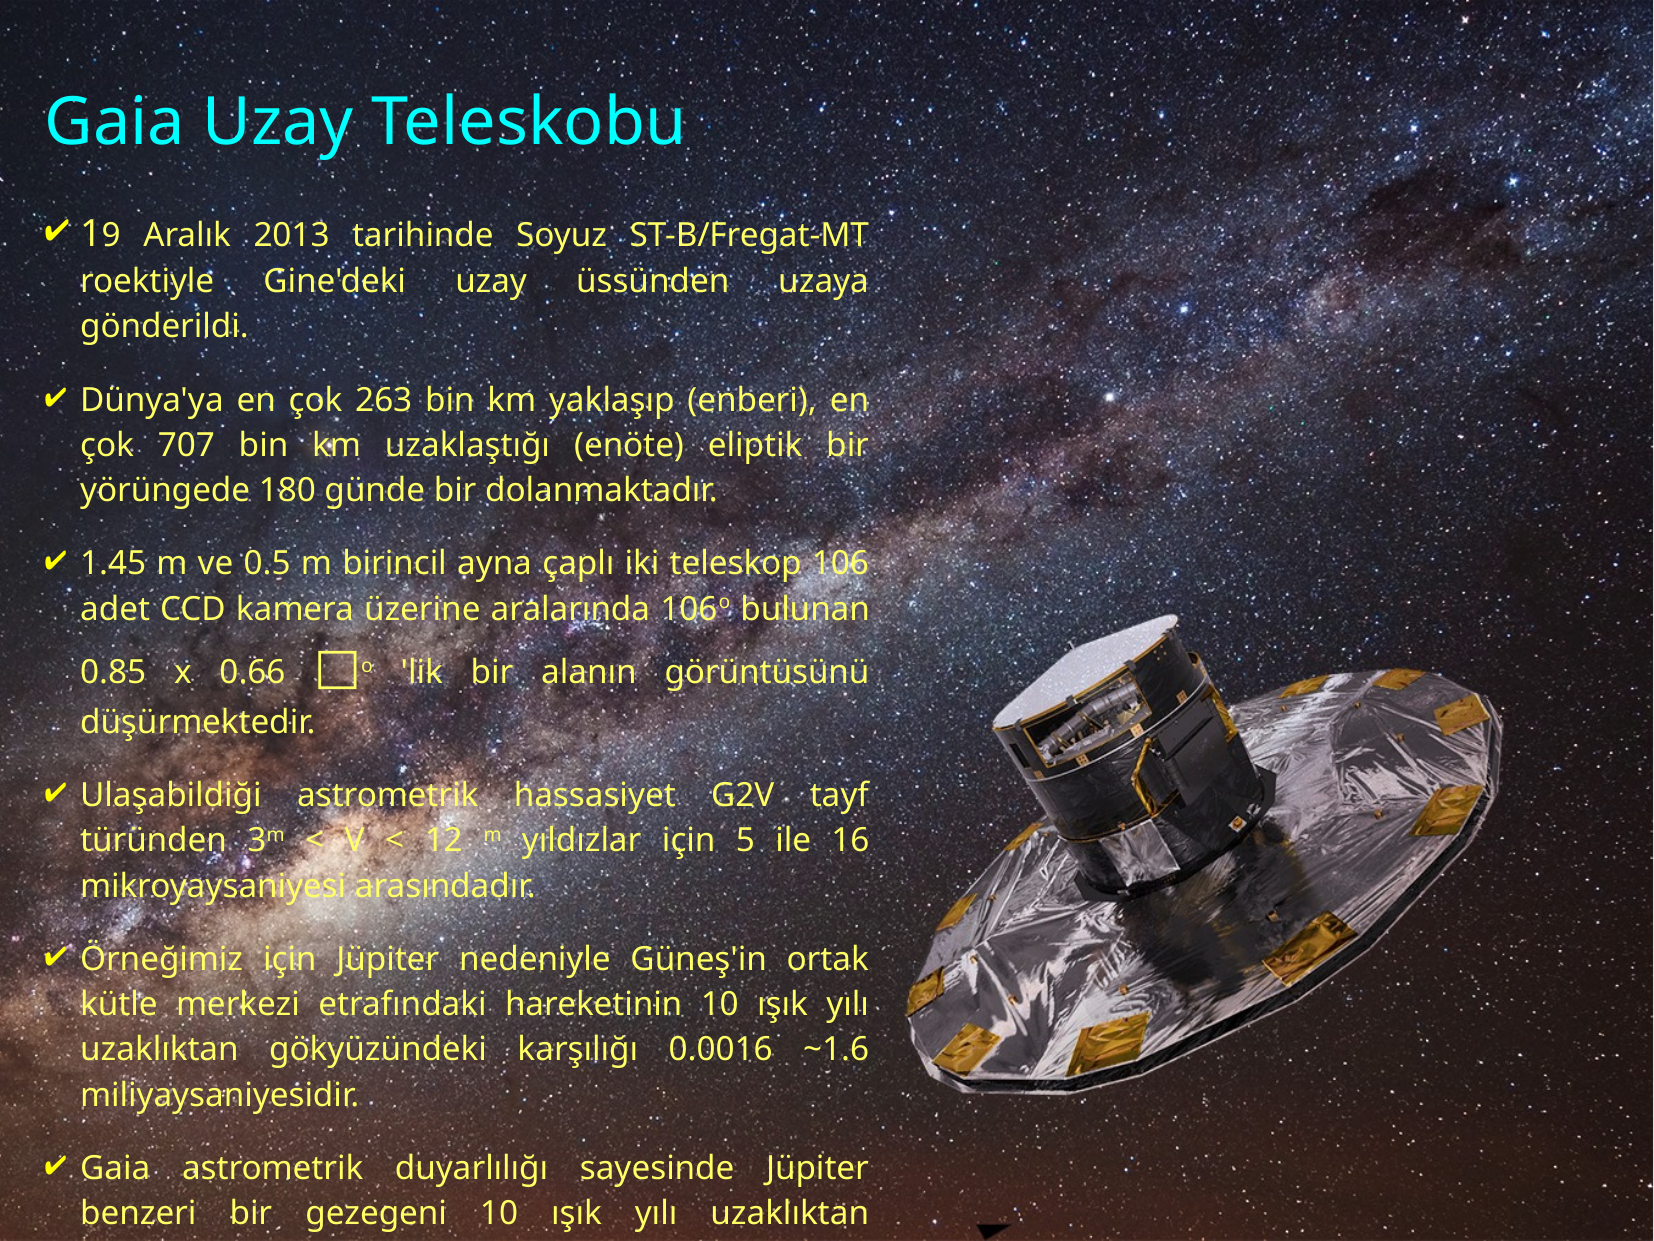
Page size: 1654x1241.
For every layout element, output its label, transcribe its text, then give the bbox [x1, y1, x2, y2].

picture [0, 0, 1654, 1241]
text_box Gaia Uzay Teleskobu 19 Aralık 2013 tarihinde Soyuz ST-B/Fregat-MT roektiyle Gine'deki uzay üssünden uzaya gönderildi. Dünya'ya en çok 263 bin km yaklaşıp (enberi), en çok 707 bin km uzaklaştığı (enöte) eliptik bir yörüngede 180 günde bir dolanmaktadır. 1.45 m ve 0.5 m birincil ayna çaplı iki teleskop 106 adet CCD kamera üzerine aralarında 106o bulunan 0.85 x 0.66 □o 'lik bir alanın görüntüsünü düşürmektedir. Ulaşabildiği astrometrik hassasiyet G2V tayf türünden 3m < V < 12 m yıldızlar için 5 ile 16 mikroyaysaniyesi arasındadır. Örneğimiz için Jüpiter nedeniyle Güneş'in ortak kütle merkezi etrafındaki hareketinin 10 ışık yılı uzaklıktan gökyüzündeki karşılığı 0.0016 ~1.6 miliyaysaniyesidir. Gaia astrometrik duyarlılığı sayesinde Jüpiter benzeri bir gezegeni 10 ışık yılı uzaklıktan keşfetmemizi kolaylıkla sağlayabilir! [30, 65, 886, 1222]
